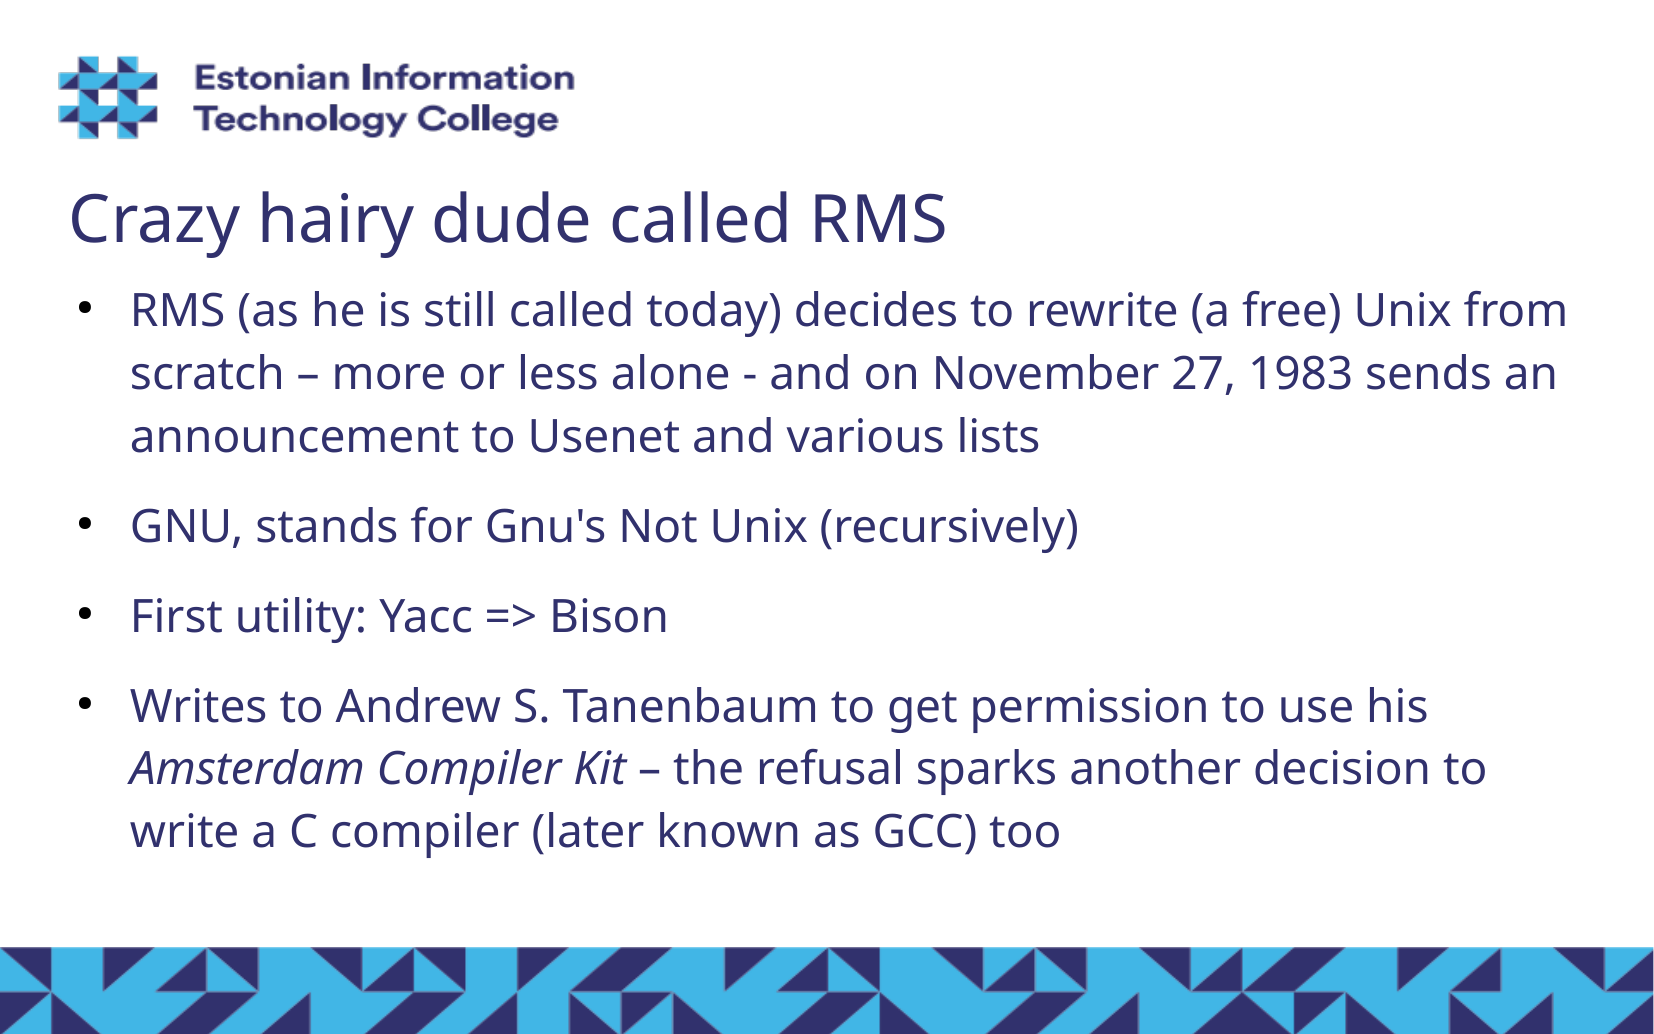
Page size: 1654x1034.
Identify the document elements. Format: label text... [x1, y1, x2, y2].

list RMS (as he is still called today) decides to rewrite (a free) Unix from scratch – more or less alone - and on November 27, 1983 sends an announcement to Usenet and various lists GNU, stands for Gnu's Not Unix (recursively) First utility: Yacc => Bison Writes to Andrew S. Tanenbaum to get permission to use his Amsterdam Compiler Kit – the refusal sparks another decision to write a C compiler (later known as GCC) too [59, 277, 1595, 930]
title Crazy hairy dude called RMS [68, 147, 1536, 277]
